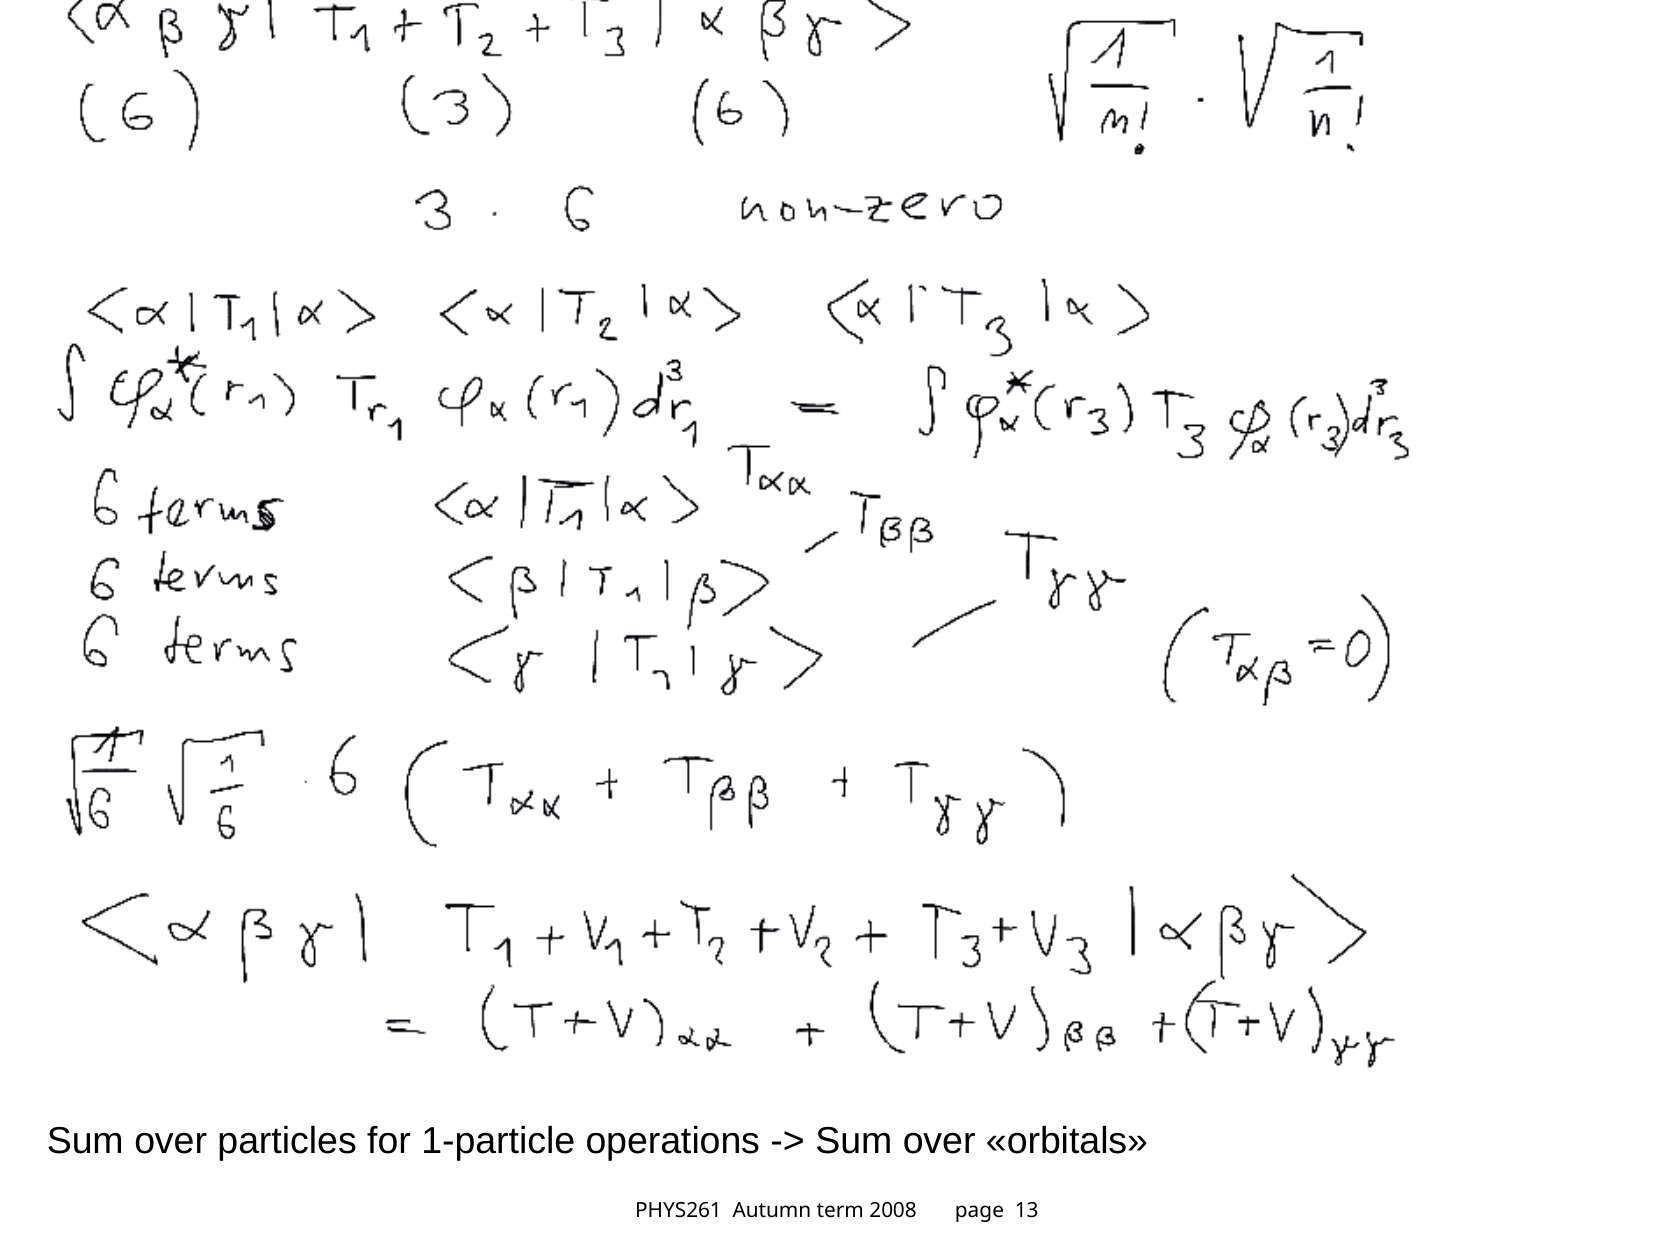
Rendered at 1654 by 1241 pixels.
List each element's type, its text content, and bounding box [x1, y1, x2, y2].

picture [0, 0, 1437, 1078]
text_box Sum over particles for 1-particle operations -> Sum over «orbitals» [32, 1112, 1554, 1169]
